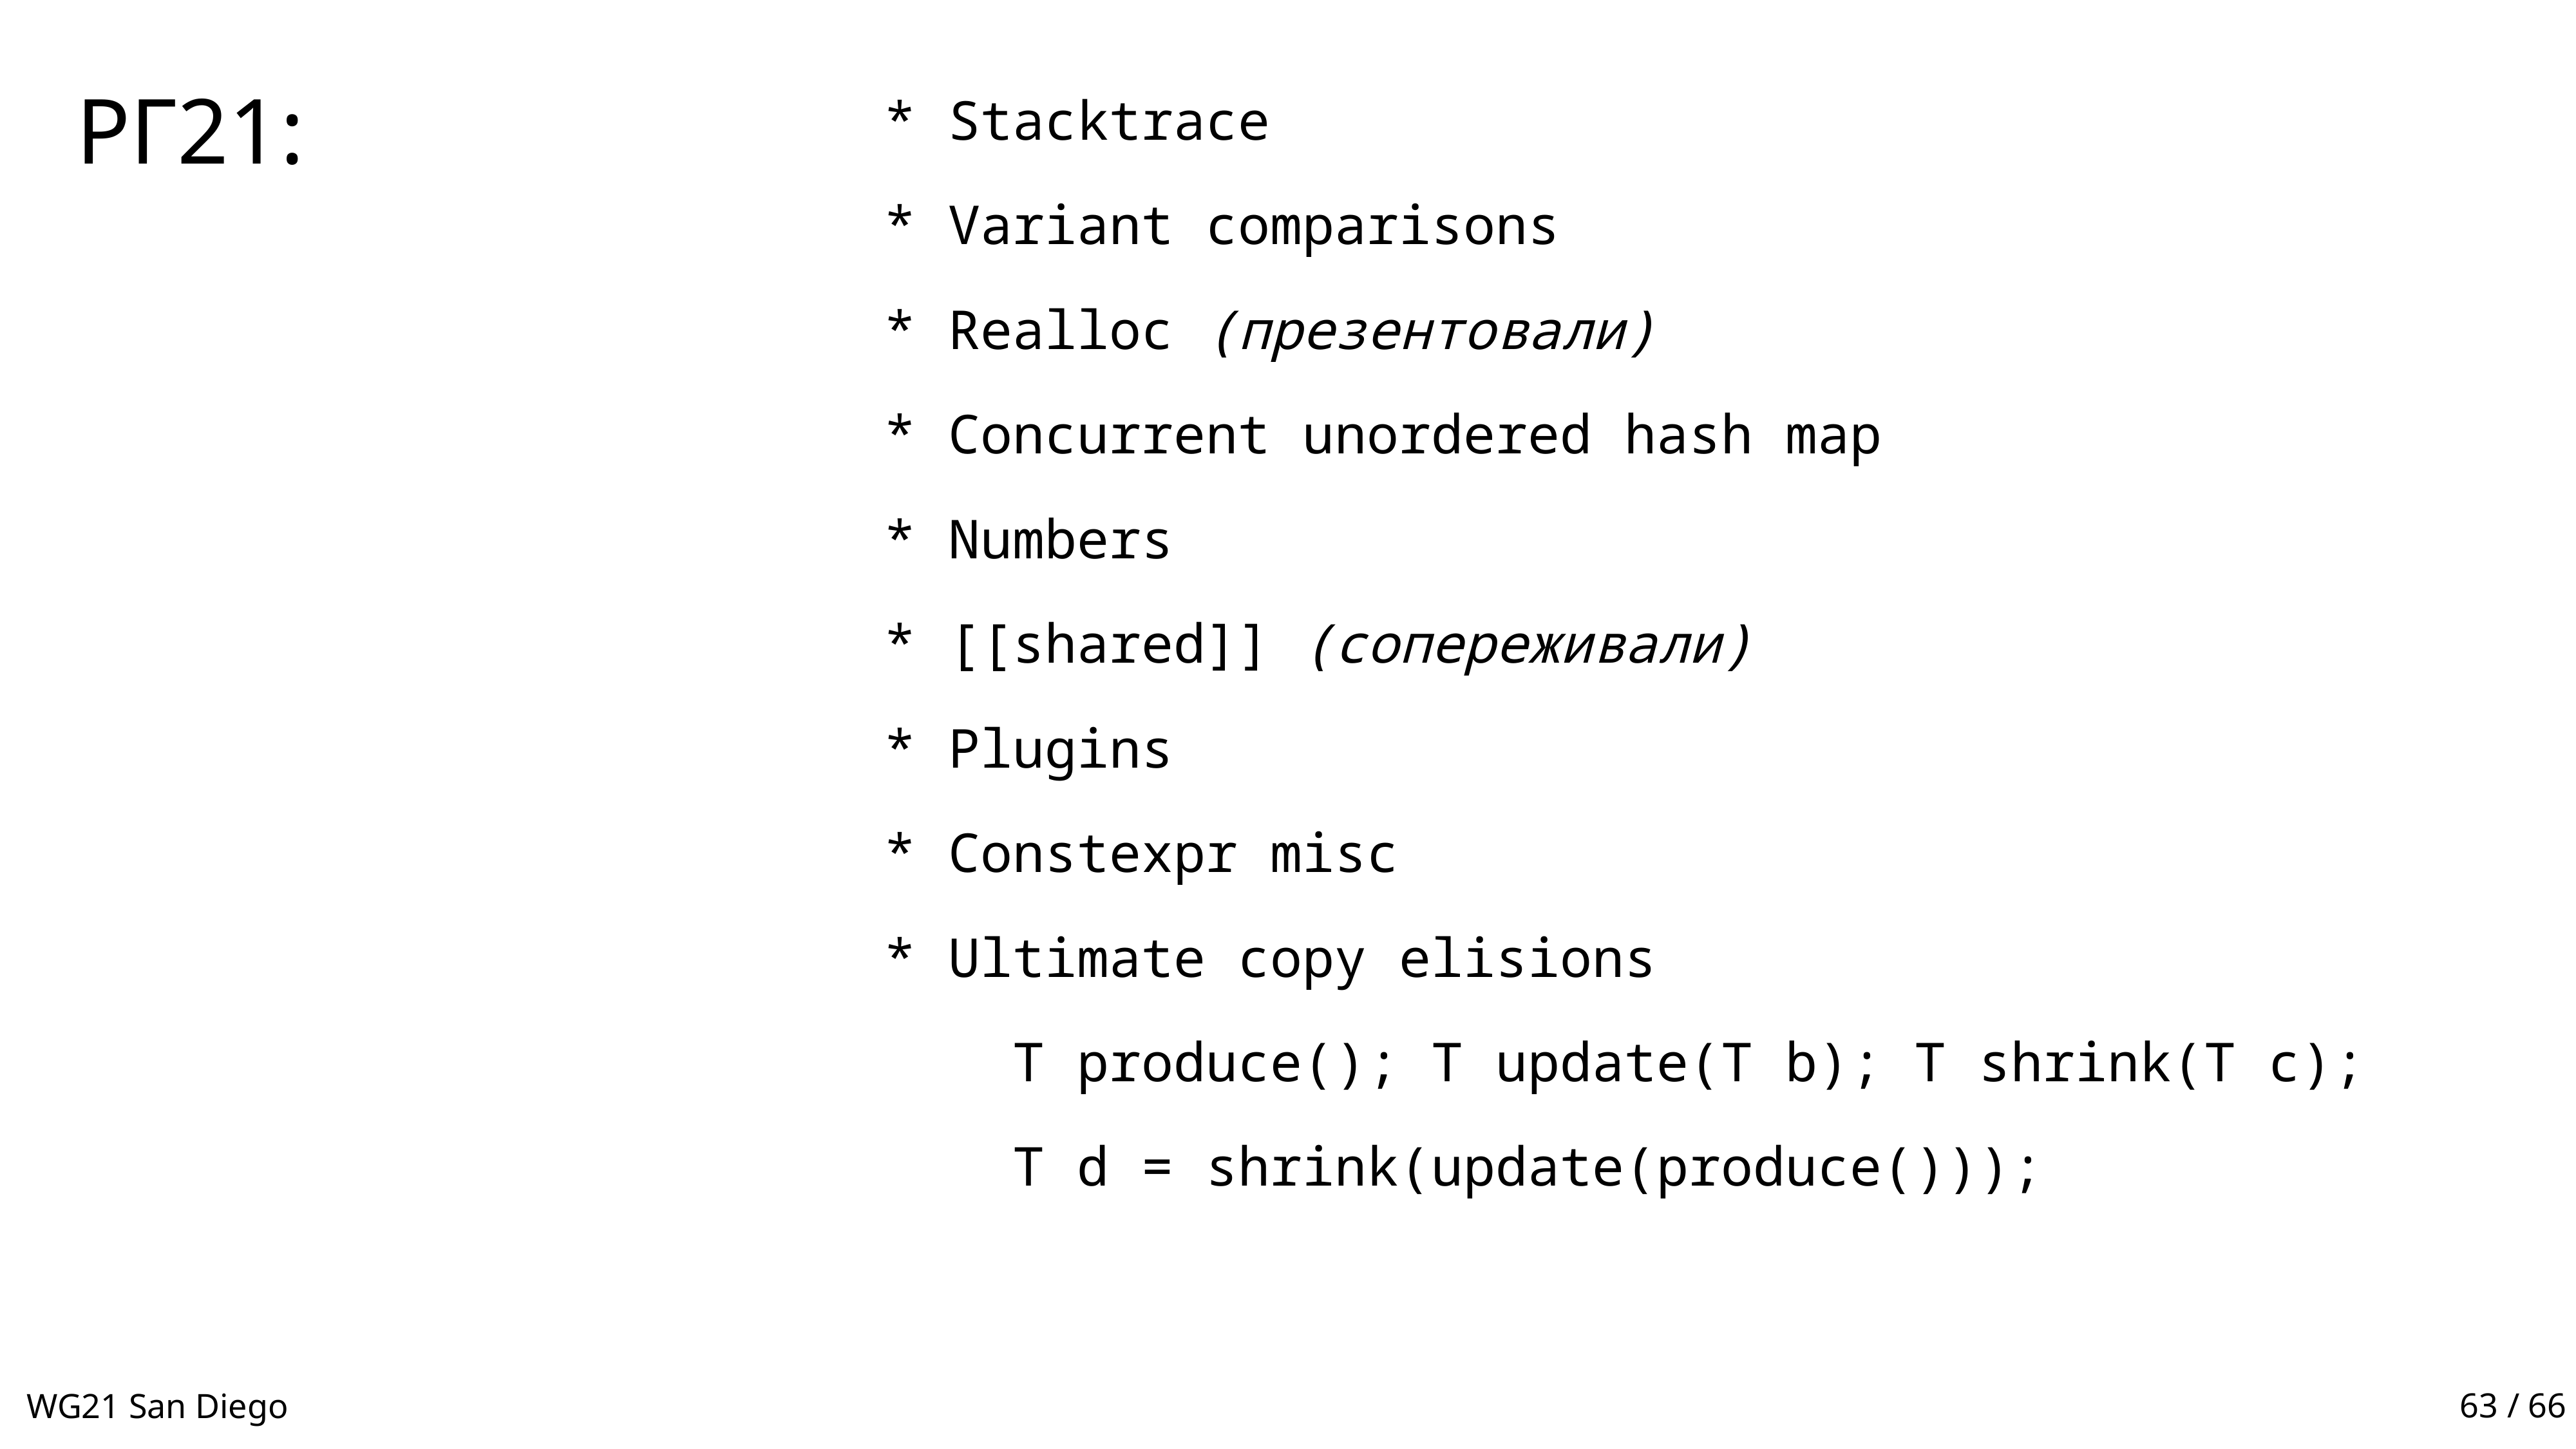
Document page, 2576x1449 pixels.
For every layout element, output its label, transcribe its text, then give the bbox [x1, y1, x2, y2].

title РГ21: [66, 81, 802, 486]
list WG21 San Diego [17, 1376, 1114, 1431]
list <number> / 66 [1479, 1376, 2576, 1431]
list * Stacktrace * Variant comparisons * Realloc (презентовали) * Concurrent unordered hash map * Numbers * [[shared]] (сопереживали) * Plugins * Constexpr misc * Ultimate copy elisions T produce(); T update(T b); T shrink(T c); T d = shrink(update(produce())); [875, 81, 2460, 1249]
